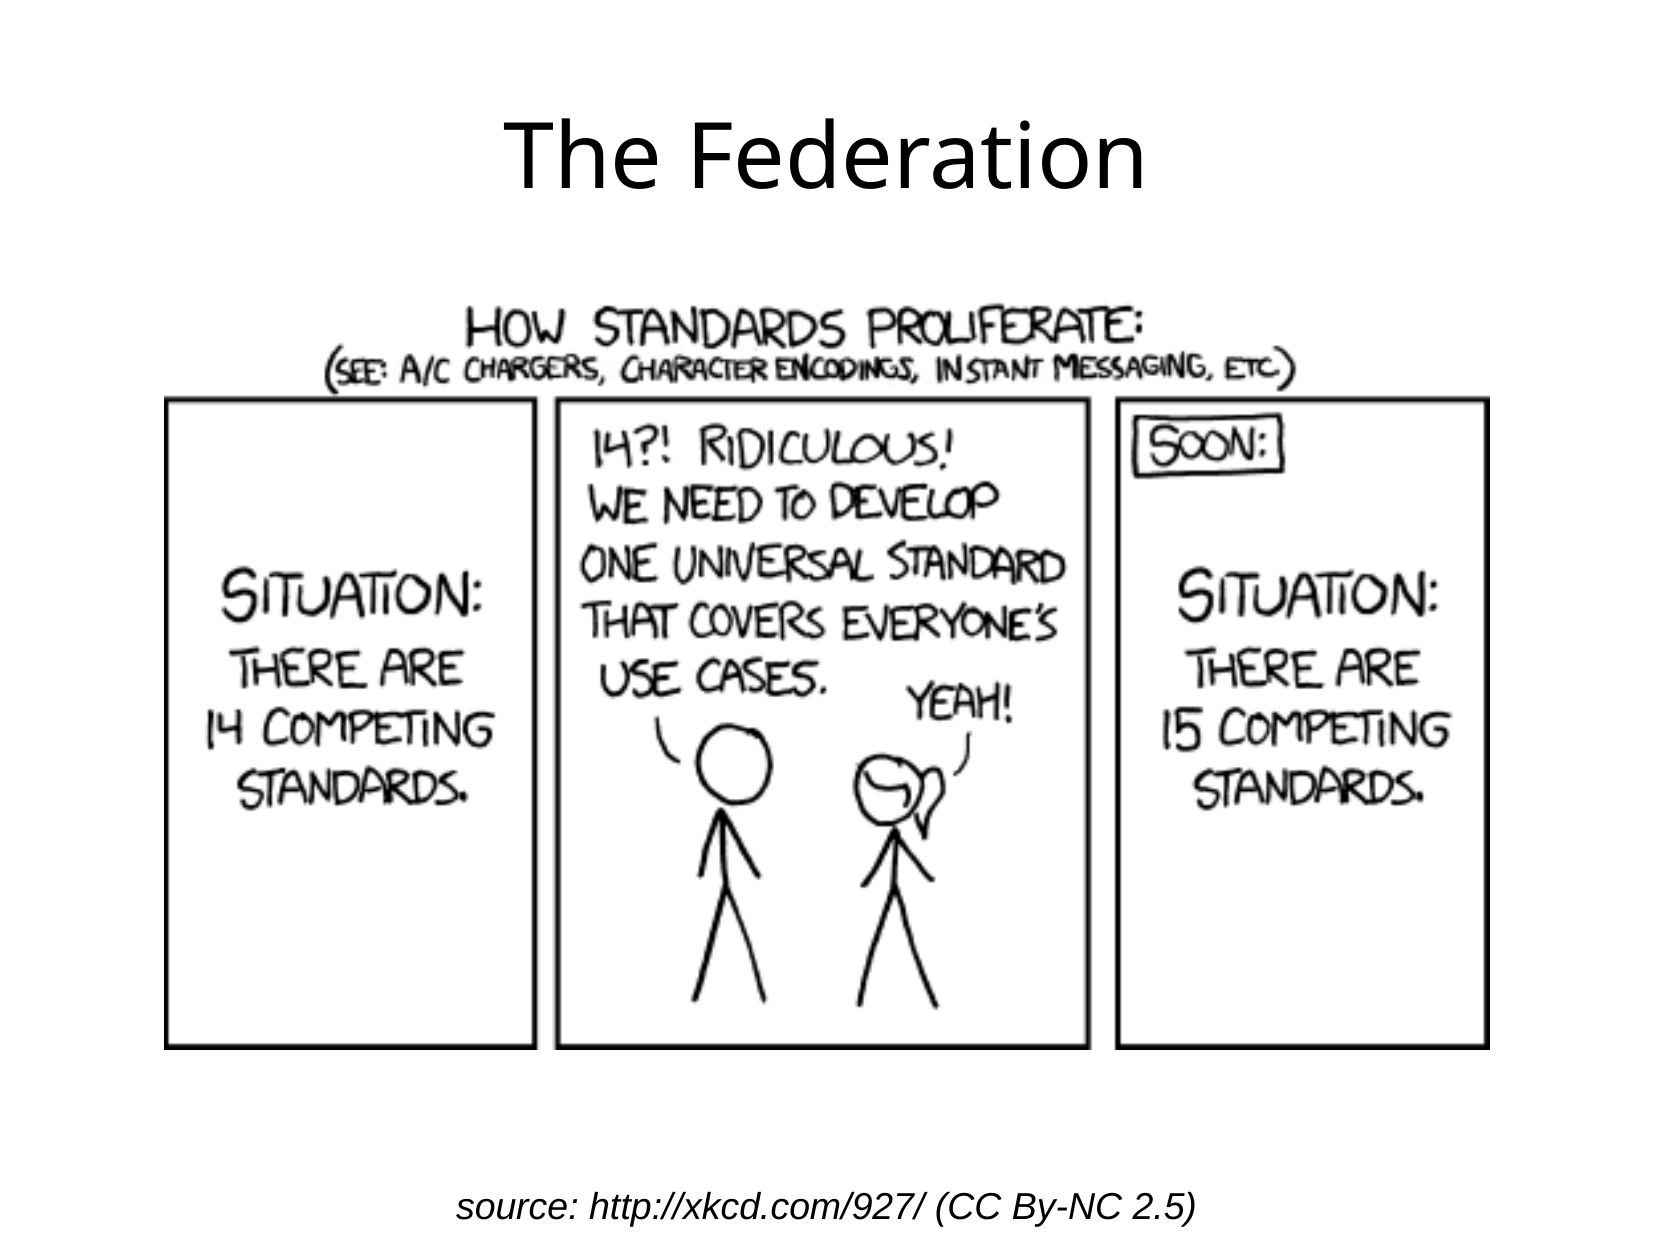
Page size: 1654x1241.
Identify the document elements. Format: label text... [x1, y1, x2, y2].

title The Federation [82, 49, 1571, 257]
text_box source: http://xkcd.com/927/ (CC By-NC 2.5) [441, 1178, 1213, 1235]
picture [164, 299, 1490, 1051]
